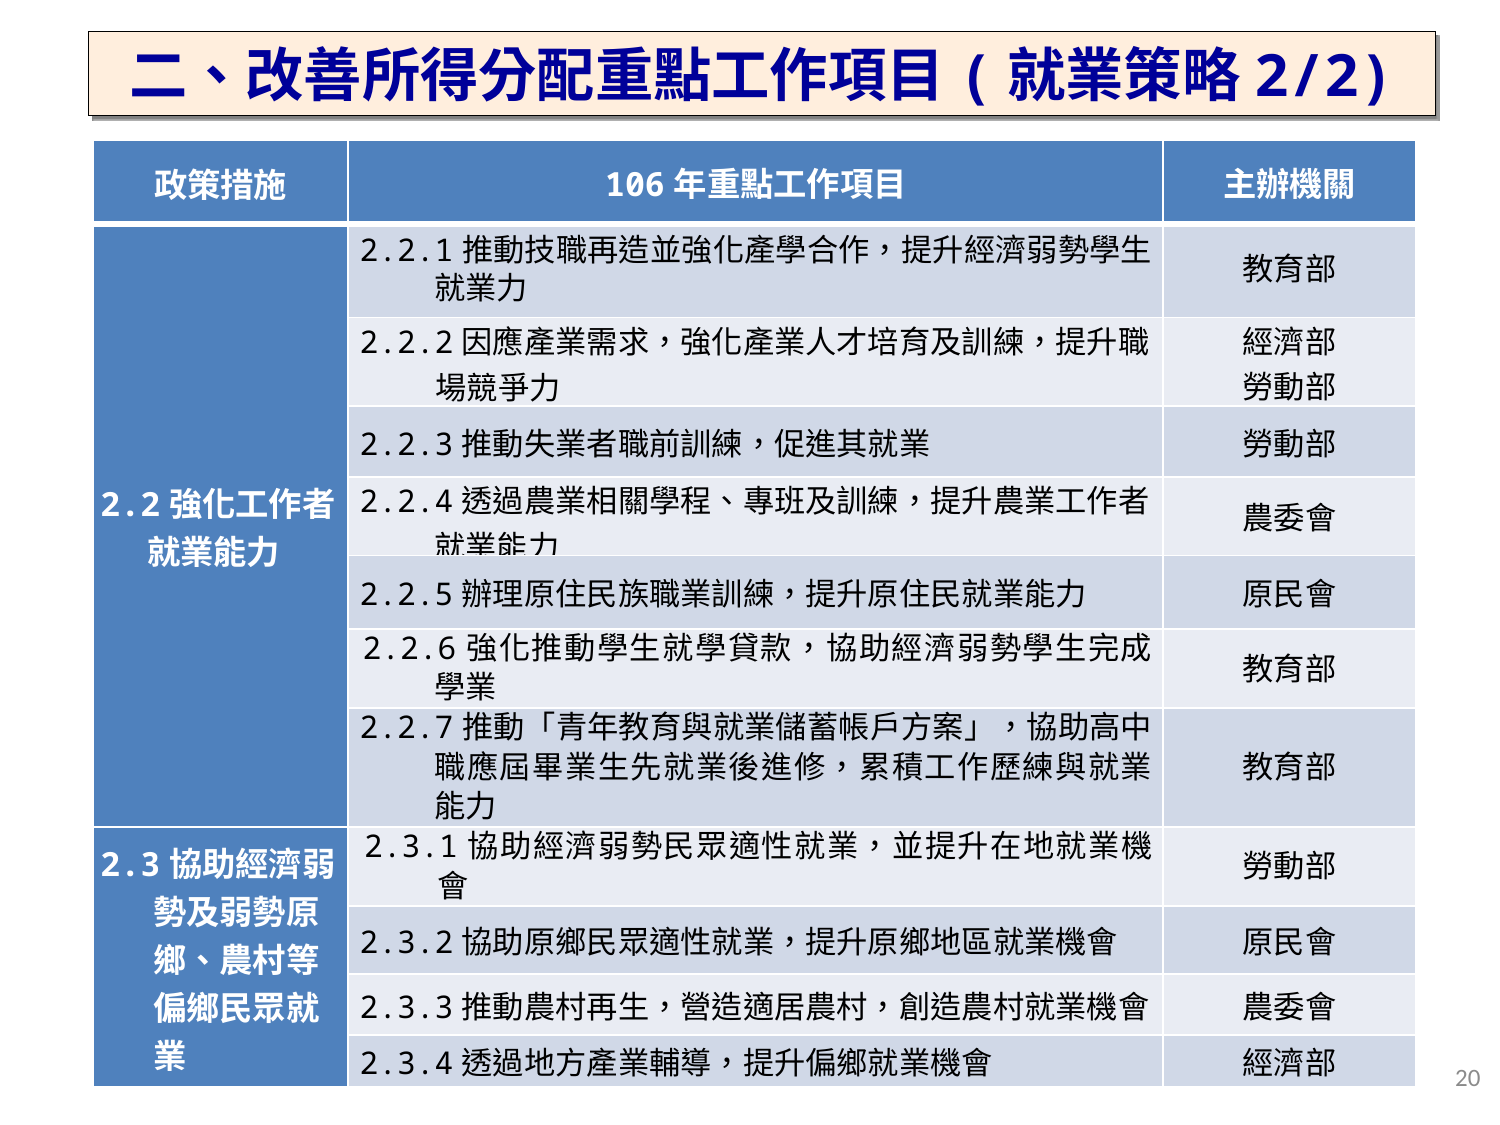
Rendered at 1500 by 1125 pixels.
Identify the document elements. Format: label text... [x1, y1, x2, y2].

table_cell 原民會 [1164, 556, 1415, 628]
table_cell 勞動部 [1164, 828, 1415, 905]
table_cell 2.3.4透過地方產業輔導，提升偏鄉就業機會 [349, 1036, 1162, 1086]
table_header 106年重點工作項目 [349, 141, 1162, 221]
table_header 主辦機關 [1164, 141, 1415, 221]
table_cell 經濟部 [1164, 1036, 1415, 1086]
table_cell 2.2.1推動技職再造並強化產學合作，提升經濟弱勢學生就業力 [349, 227, 1162, 317]
table_cell 2.3.3推動農村再生，營造適居農村，創造農村就業機會 [349, 975, 1162, 1034]
slide_number <編號> [1145, 1046, 1496, 1107]
table_cell 原民會 [1164, 907, 1415, 973]
table_cell 2.2強化工作者就業能力 [94, 227, 347, 826]
table_cell 教育部 [1164, 709, 1415, 826]
table_cell 農委會 [1164, 975, 1415, 1034]
table_cell 2.2.5辦理原住民族職業訓練，提升原住民就業能力 [349, 556, 1162, 628]
table_cell 2.3協助經濟弱勢及弱勢原鄉、農村等偏鄉民眾就業 [94, 828, 347, 1086]
table_cell 2.3.2協助原鄉民眾適性就業，提升原鄉地區就業機會 [349, 907, 1162, 973]
table_cell 農委會 [1164, 478, 1415, 555]
table_cell 2.3.1協助經濟弱勢民眾適性就業，並提升在地就業機會 [349, 828, 1162, 905]
text_box 二、改善所得分配重點工作項目(就業策略2/2) [88, 31, 1436, 116]
table_cell 2.2.7推動「青年教育與就業儲蓄帳戶方案」，協助高中職應屆畢業生先就業後進修，累積工作歷練與就業能力 [349, 709, 1162, 826]
table_cell 勞動部 [1164, 407, 1415, 476]
table_cell 教育部 [1164, 630, 1415, 707]
table_cell 2.2.6強化推動學生就學貸款，協助經濟弱勢學生完成學業 [349, 630, 1162, 707]
table_header 政策措施 [94, 141, 347, 221]
table_cell 2.2.4透過農業相關學程、專班及訓練，提升農業工作者就業能力 [349, 478, 1162, 555]
table_cell 經濟部 勞動部 [1164, 318, 1415, 405]
table_cell 2.2.2因應產業需求，強化產業人才培育及訓練，提升職場競爭力 [349, 318, 1162, 405]
table_cell 2.2.3推動失業者職前訓練，促進其就業 [349, 407, 1162, 476]
table_cell 教育部 [1164, 227, 1415, 317]
